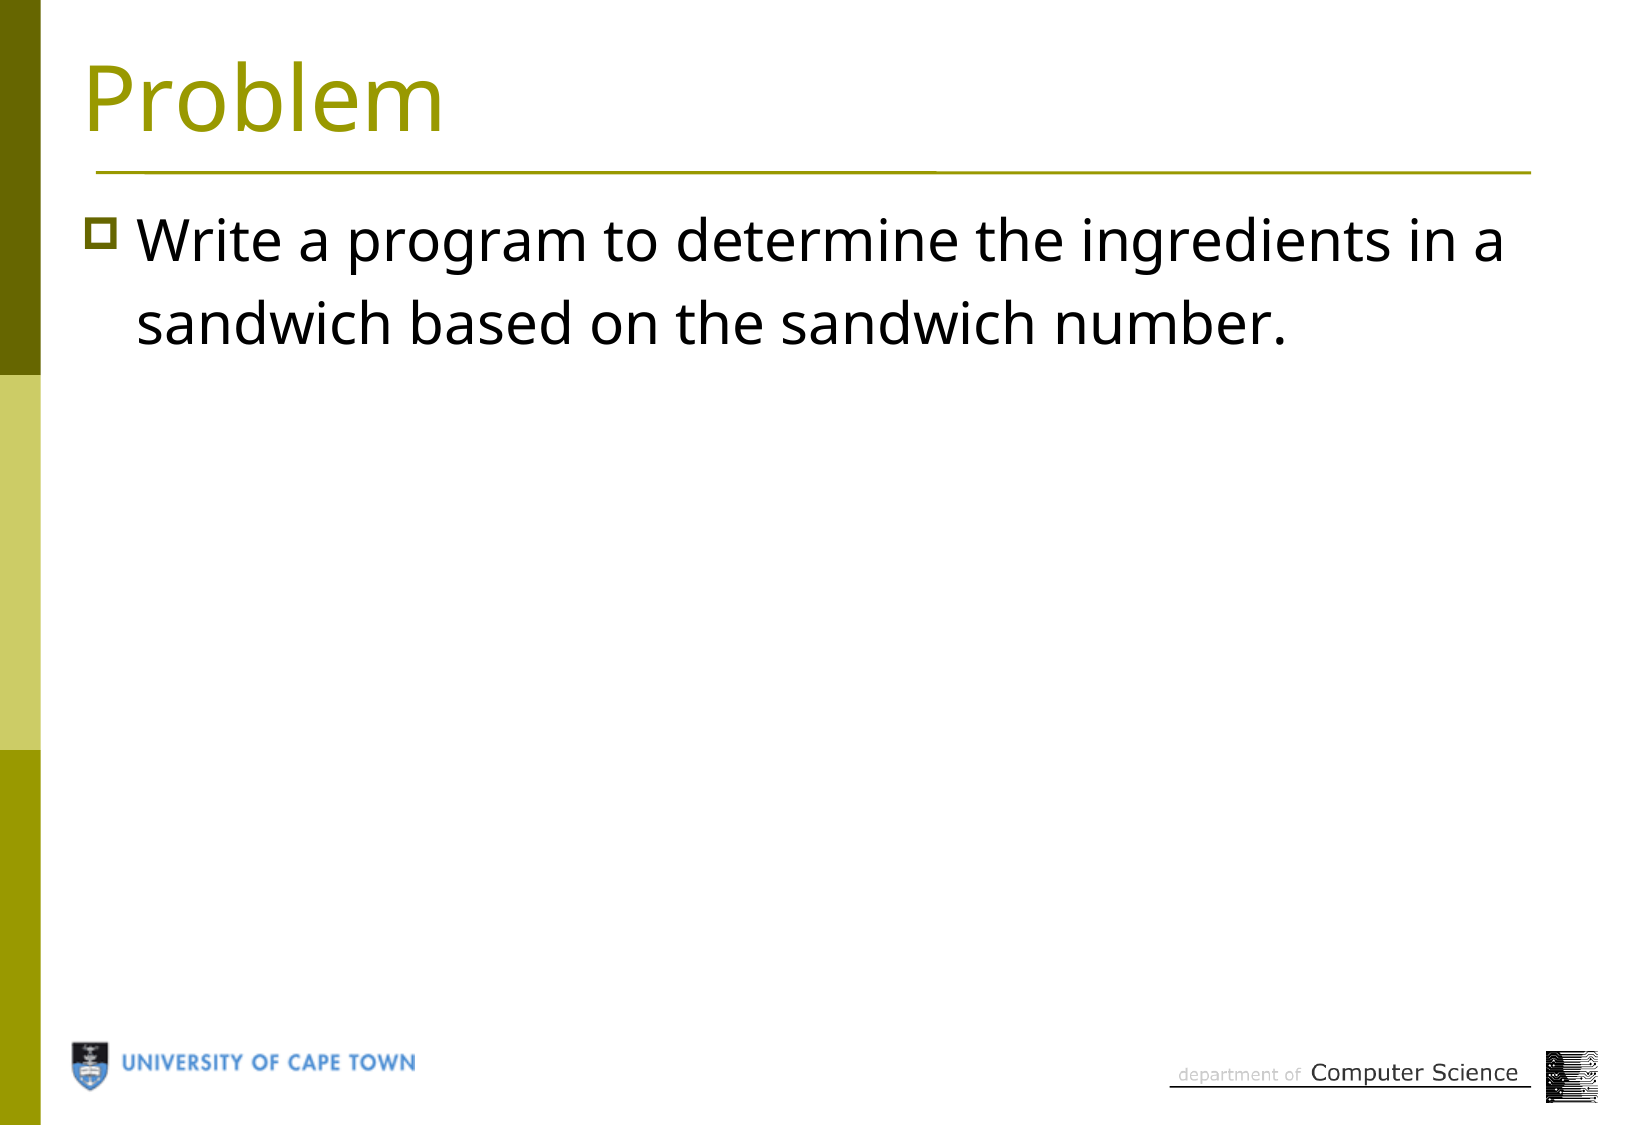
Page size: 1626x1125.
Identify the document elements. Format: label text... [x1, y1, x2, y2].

picture [1546, 1051, 1598, 1103]
picture [61, 1024, 415, 1103]
list Write a program to determine the ingredients in a sandwich based on the sandwich number. [81, 196, 1543, 991]
picture [1169, 1043, 1532, 1091]
title Problem [81, 36, 1543, 165]
